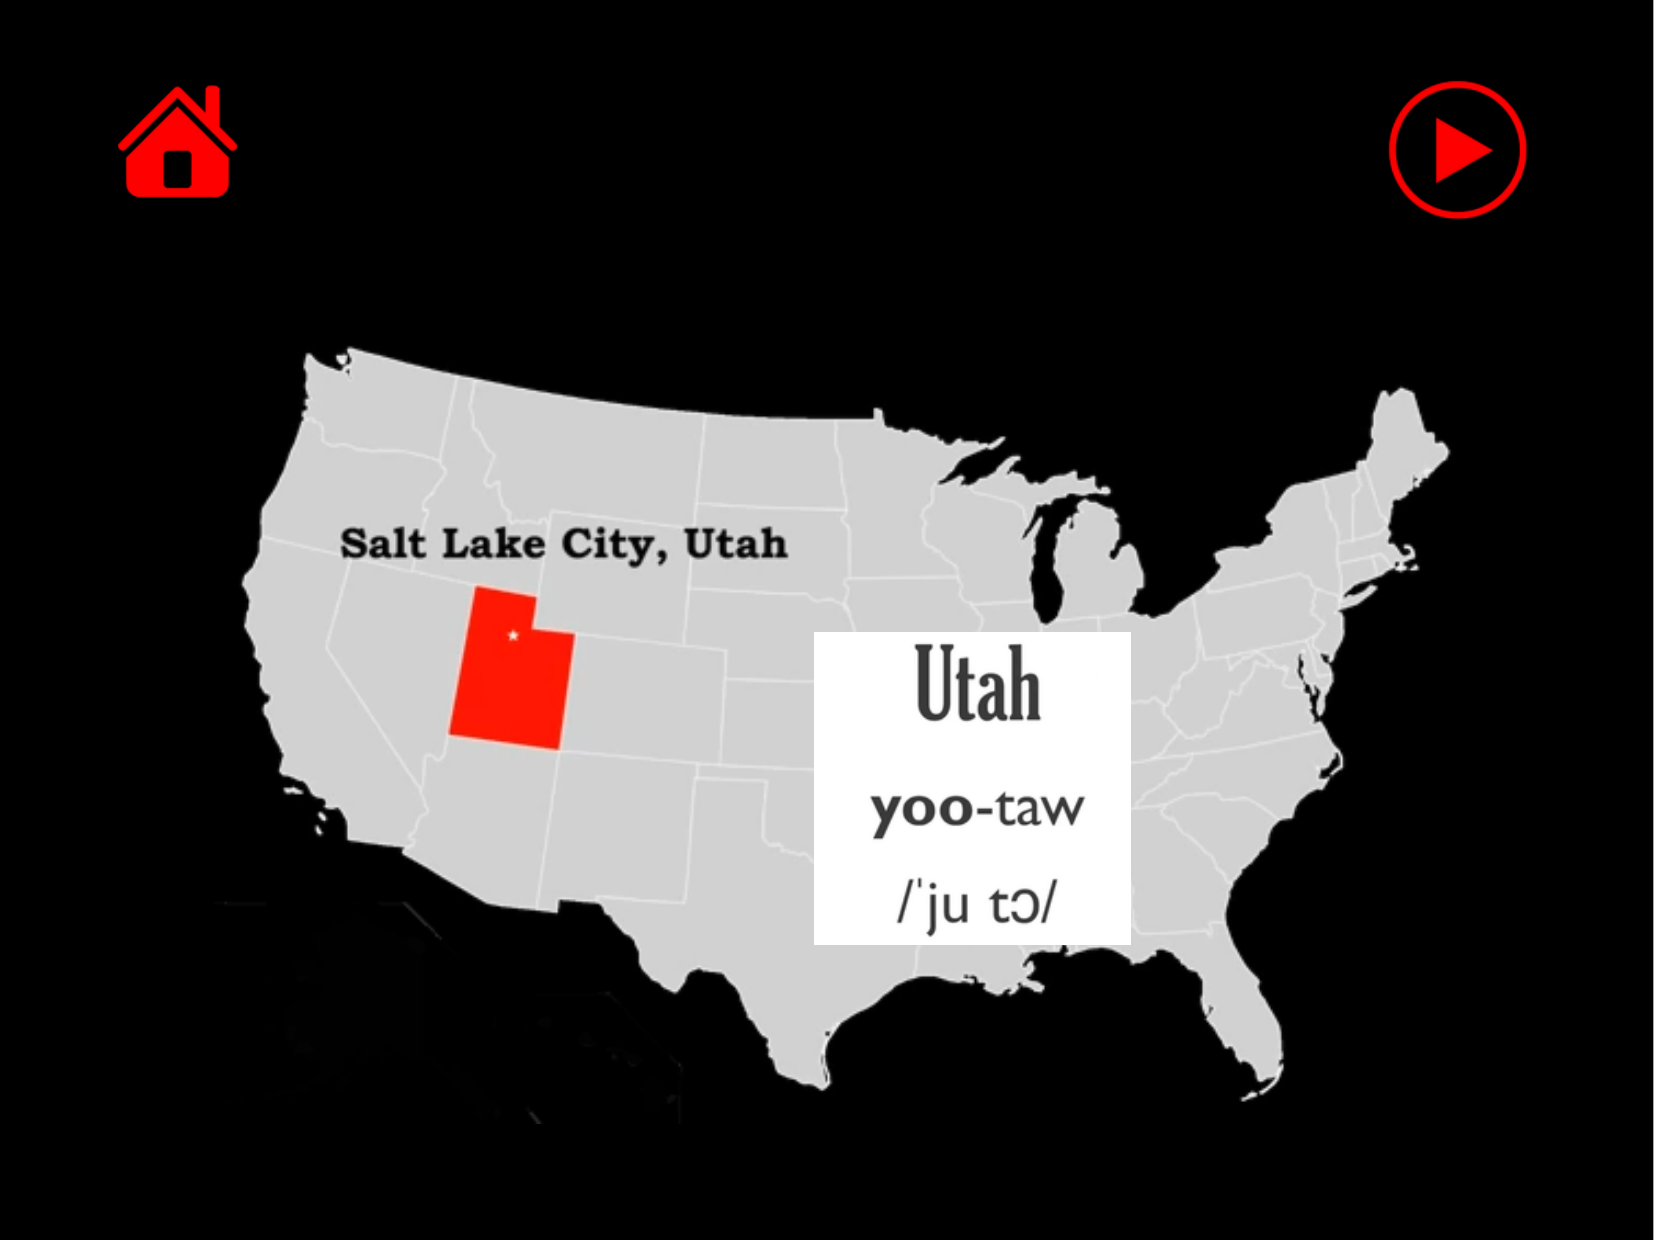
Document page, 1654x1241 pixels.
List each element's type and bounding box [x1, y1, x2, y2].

picture [1381, 70, 1539, 228]
picture [118, 82, 237, 201]
picture [177, 345, 1477, 1124]
